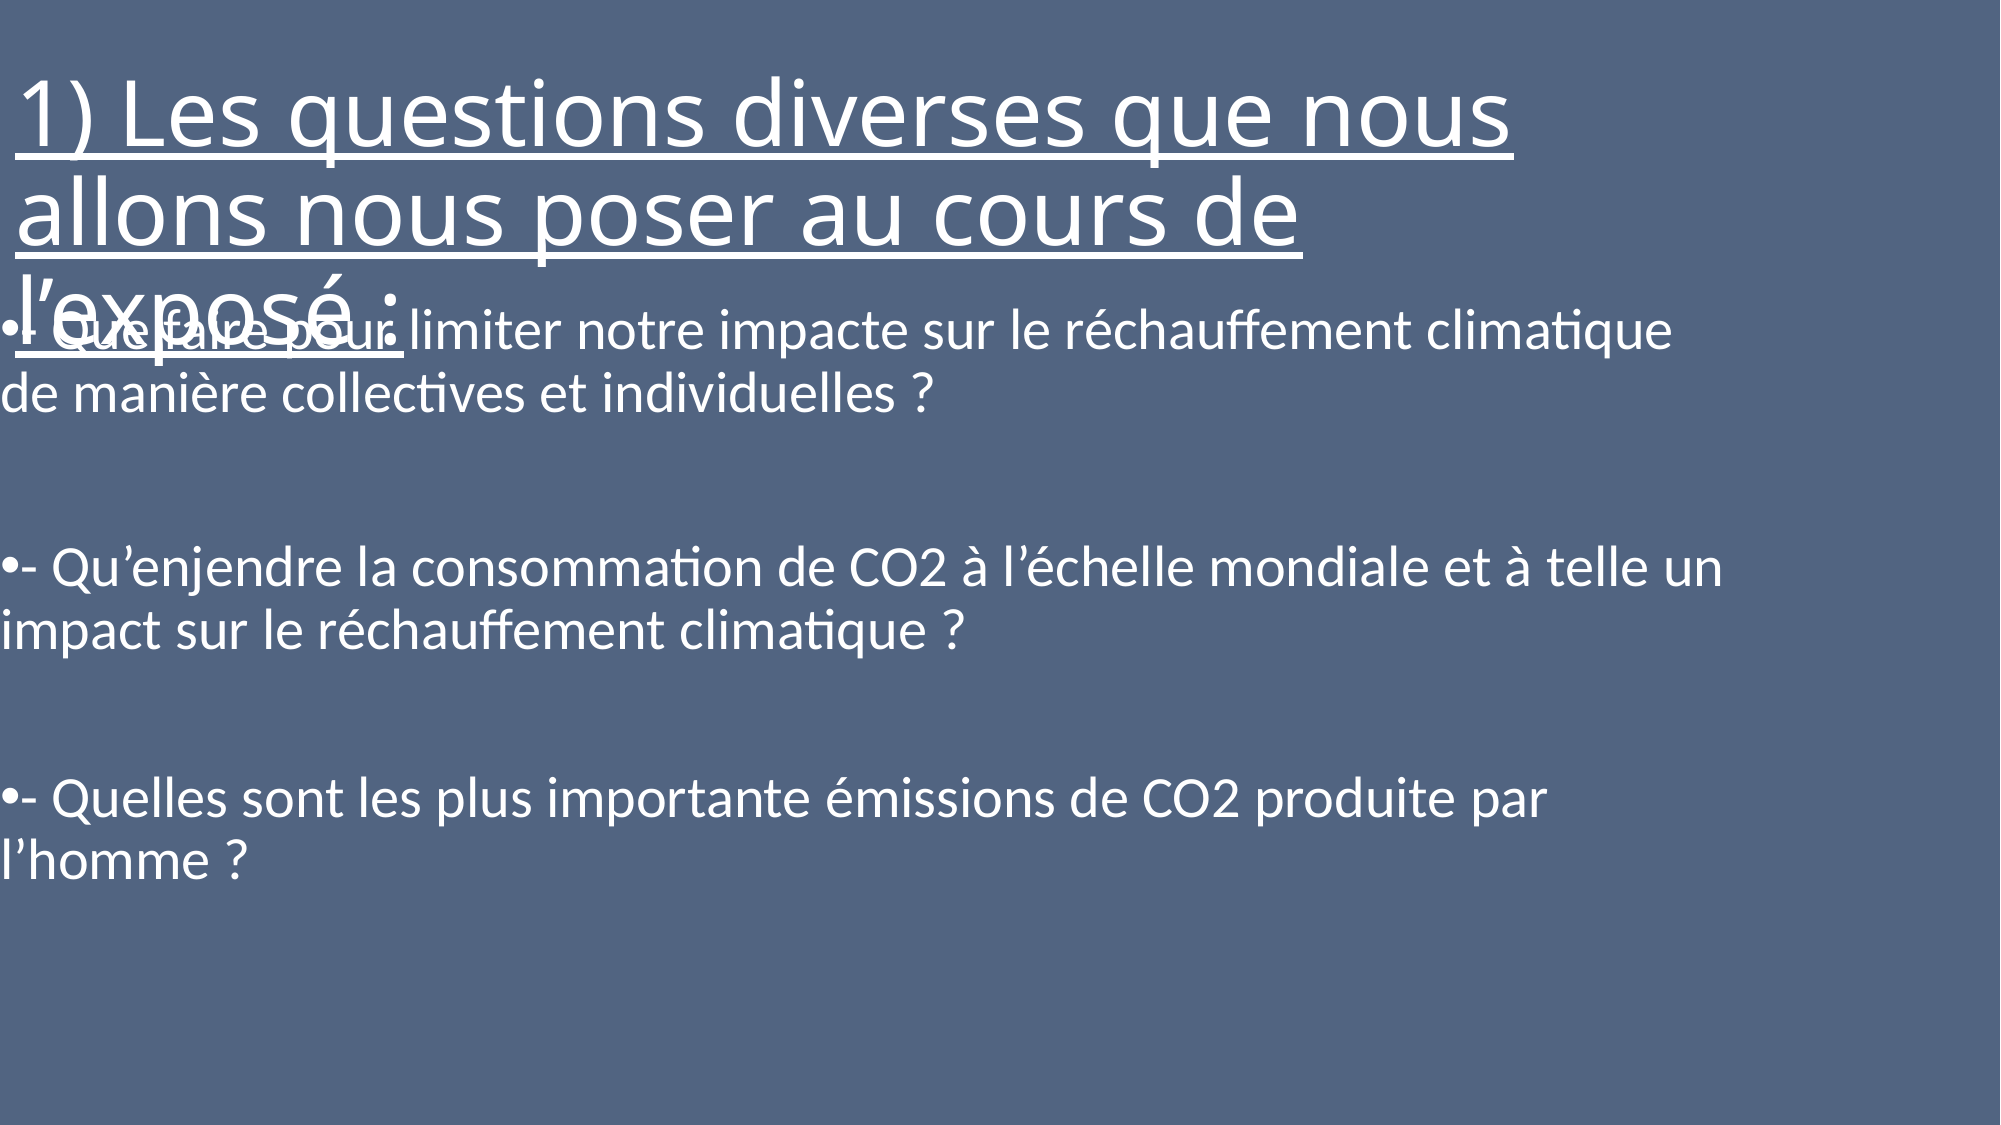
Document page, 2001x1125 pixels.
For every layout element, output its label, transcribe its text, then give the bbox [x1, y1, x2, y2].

list - Que faire pour limiter notre impacte sur le réchauffement climatique de manière collectives et individuelles ? - Qu’enjendre la consommation de CO2 à l’échelle mondiale et à telle un impact sur le réchauffement climatique ? - Quelles sont les plus importante émissions de CO2 produite par l’homme ? [0, 299, 1726, 1014]
title 1) Les questions diverses que nous allons nous poser au cours de l’exposé : [0, 59, 1726, 278]
